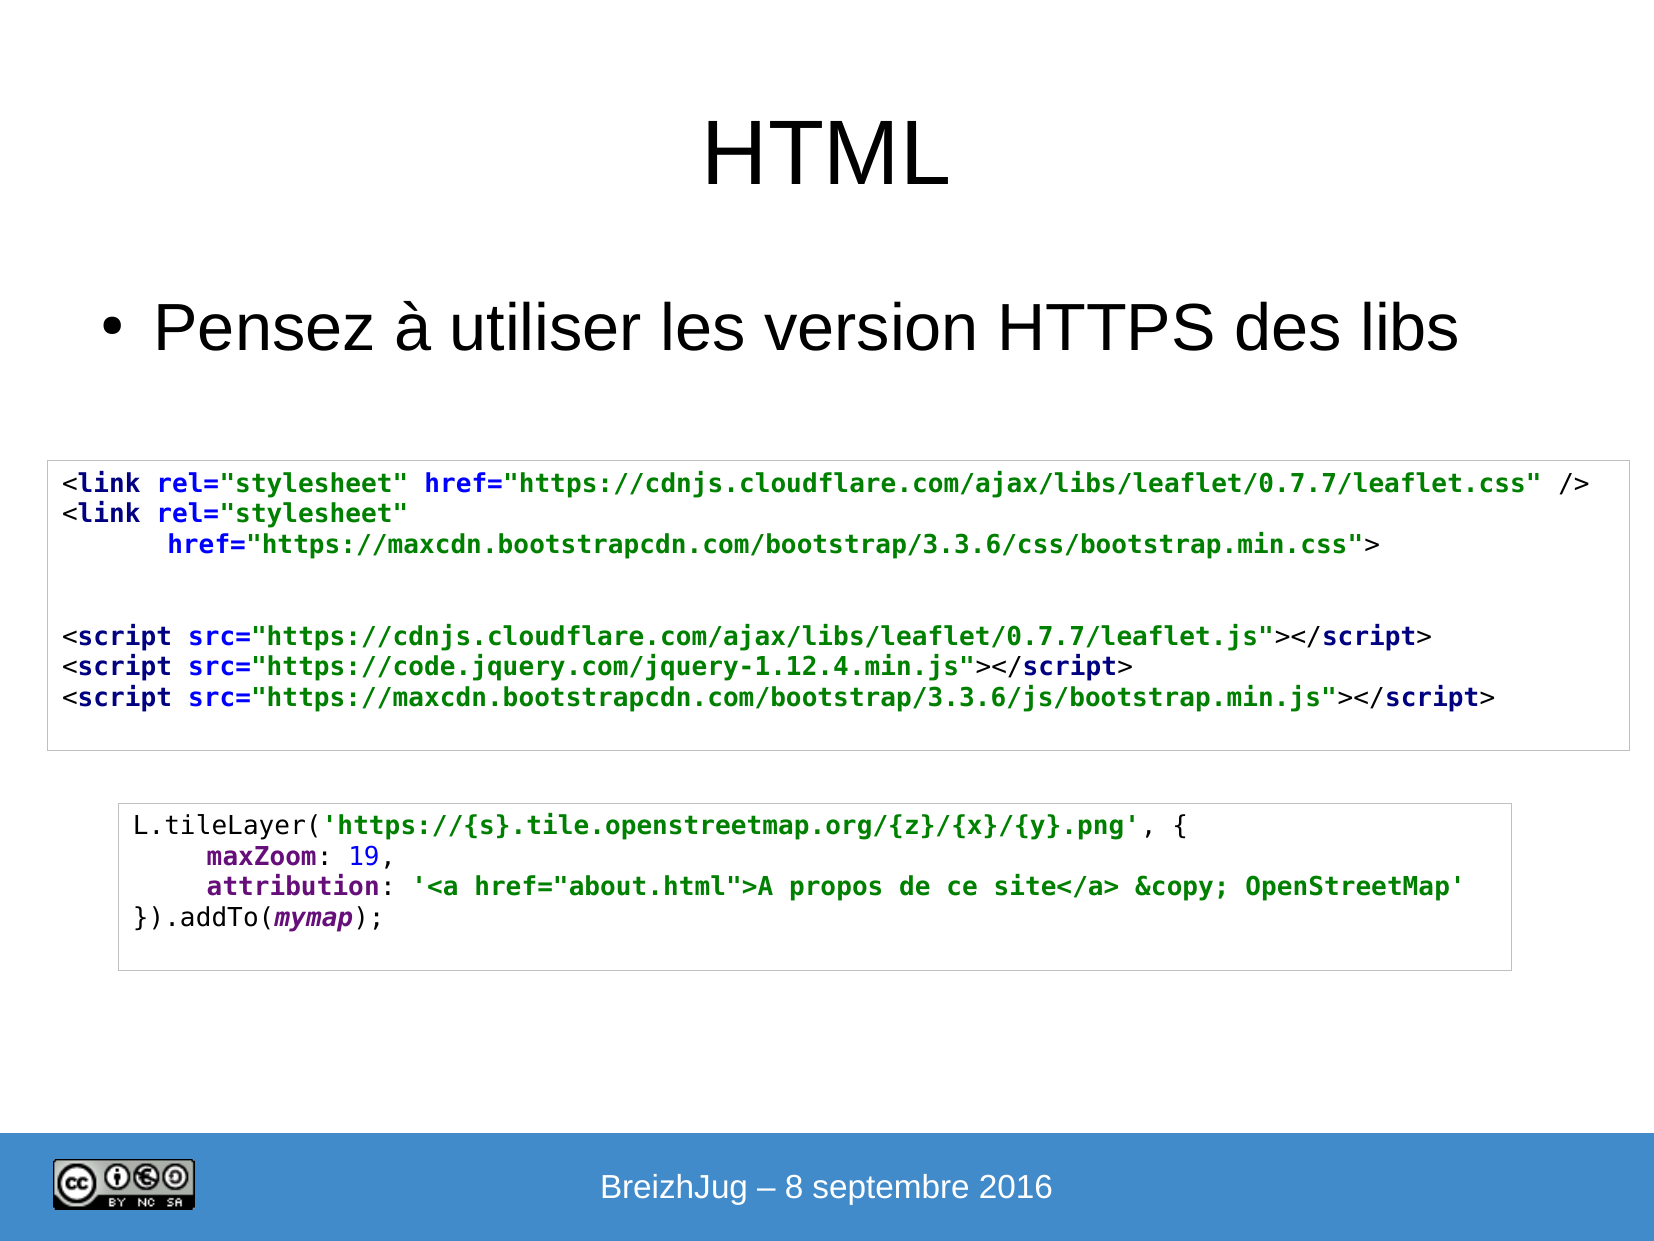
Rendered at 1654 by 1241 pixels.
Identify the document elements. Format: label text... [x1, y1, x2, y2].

list Pensez à utiliser les version HTTPS des libs [82, 751, 1571, 1010]
picture [53, 1159, 195, 1210]
list Pensez à utiliser les version HTTPS des libs [82, 290, 1571, 460]
text_box <link rel="stylesheet" href="https://cdnjs.cloudflare.com/ajax/libs/leaflet/0.7.7/leaflet.css" /> <link rel="stylesheet" href="https://maxcdn.bootstrapcdn.com/bootstrap/3.3.6/css/bootstrap.min.css"> <script src="https://cdnjs.cloudflare.com/ajax/libs/leaflet/0.7.7/leaflet.js"></script> <script src="https://code.jquery.com/jquery-1.12.4.min.js"></script> <script src="https://maxcdn.bootstrapcdn.com/bootstrap/3.3.6/js/bootstrap.min.js"></script> [47, 460, 1630, 751]
title HTML [82, 49, 1571, 257]
text_box L.tileLayer('https://{s}.tile.openstreetmap.org/{z}/{x}/{y}.png', { maxZoom: 19, attribution: '<a href="about.html">A propos de ce site</a> &copy; OpenStreetMap' }).addTo(mymap); [118, 803, 1512, 971]
